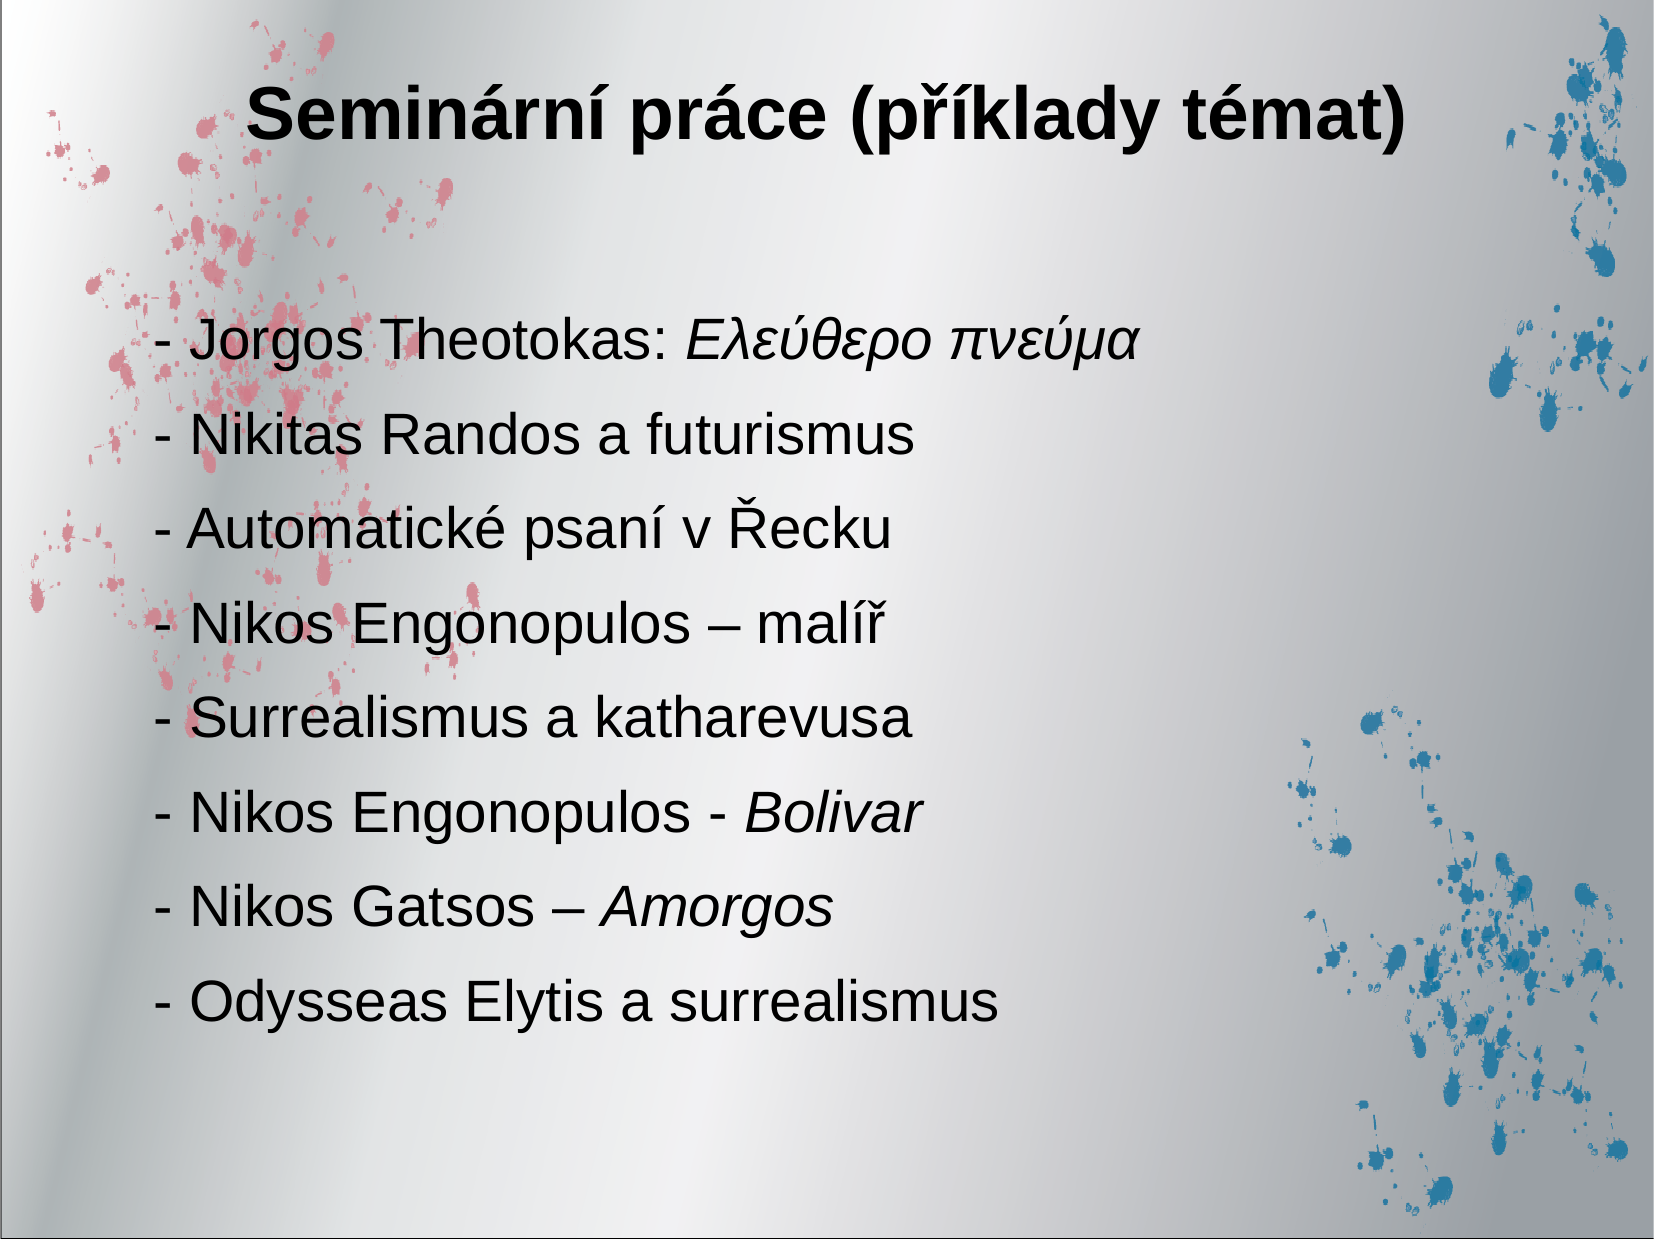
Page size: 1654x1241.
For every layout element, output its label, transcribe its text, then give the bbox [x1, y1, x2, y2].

list - Jorgos Theotokas: Ελεύθερο πνεύμα - Nikitas Randos a futurismus - Αutomatické psaní v Řecku - Nikos Engonopulos – malíř - Surrealismus a katharevusa - Nikos Engonopulos - Bolivar - Nikos Gatsos – Amorgos - Odysseas Elytis a surrealismus [82, 212, 1571, 1136]
picture [0, 0, 1654, 1241]
title Seminární práce (příklady témat) [82, 49, 1571, 178]
